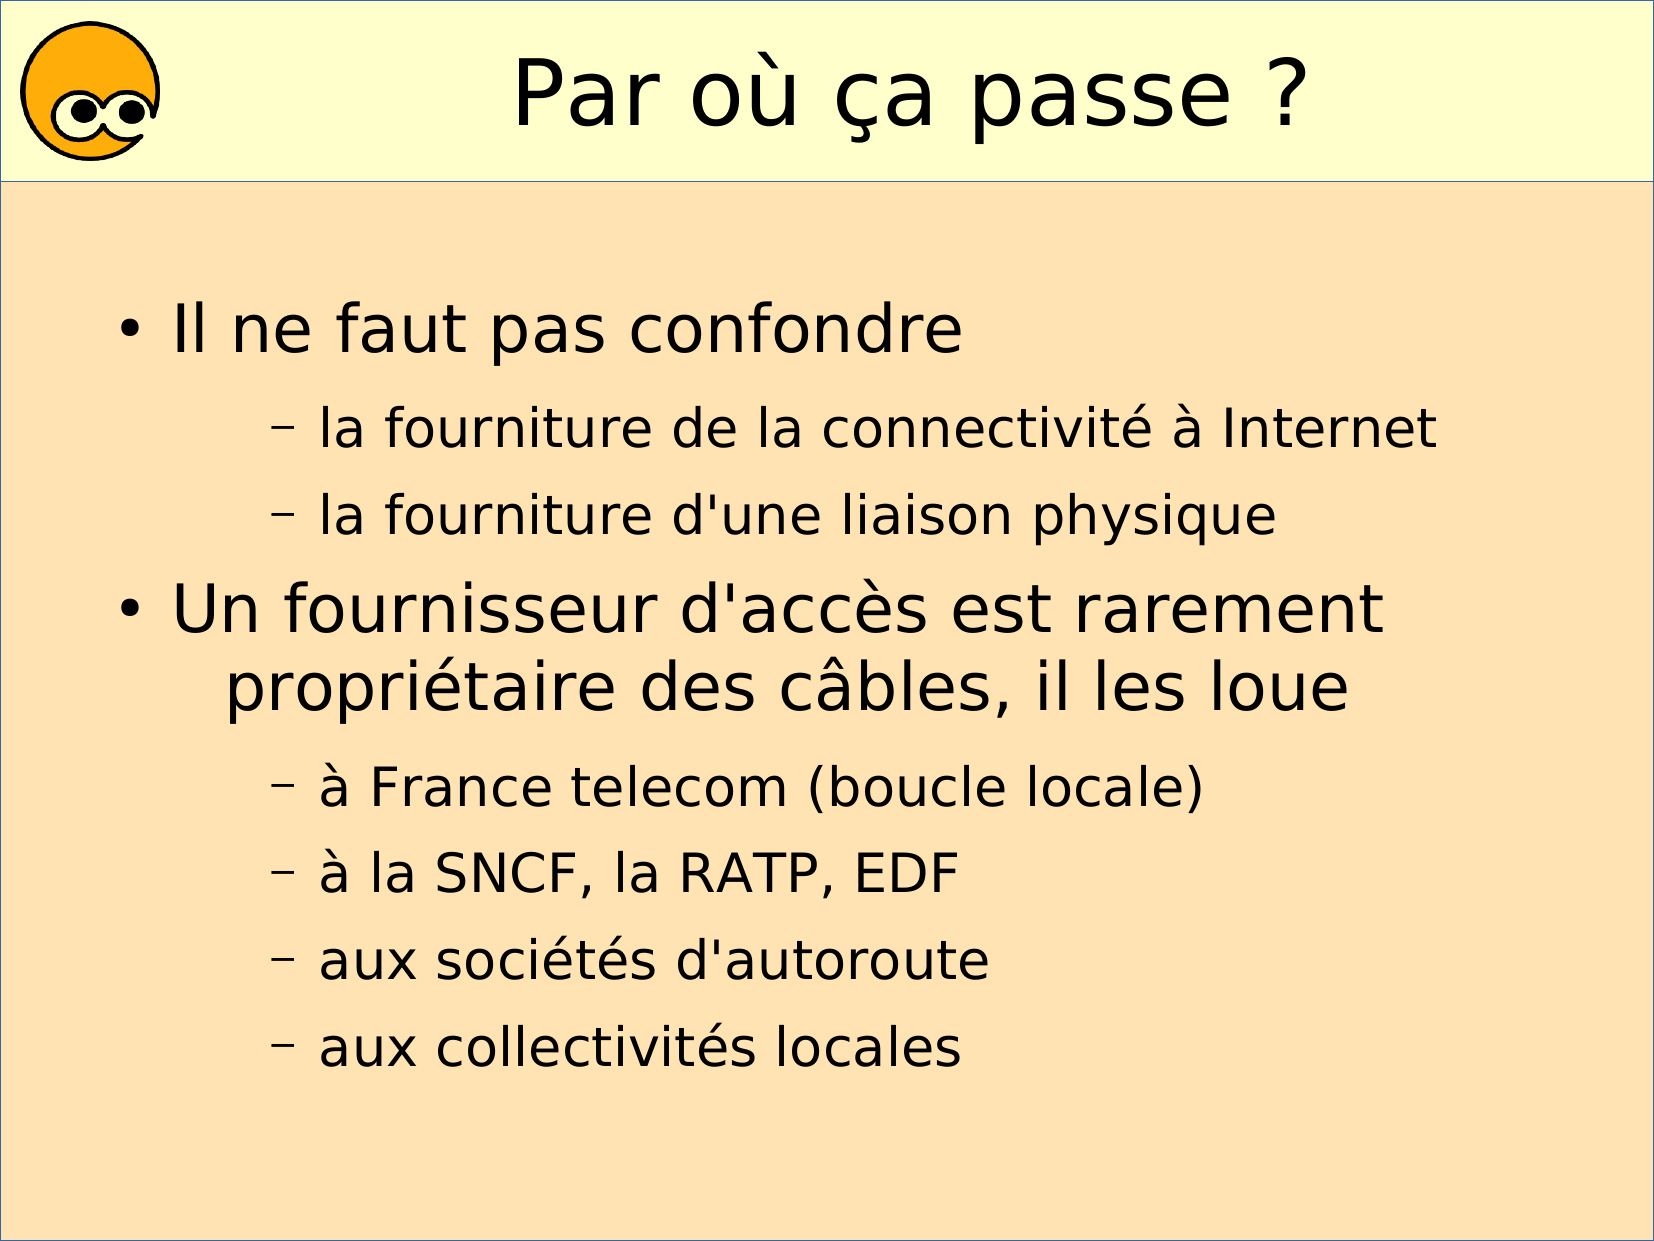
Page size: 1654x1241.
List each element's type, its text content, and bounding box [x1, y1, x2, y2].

picture [20, 21, 160, 161]
list Il ne faut pas confondre la fourniture de la connectivité à Internet la fourniture d'une liaison physique Un fournisseur d'accès est rarement propriétaire des câbles, il les loue à France telecom (boucle locale) à la SNCF, la RATP, EDF aux sociétés d'autoroute aux collectivités locales [82, 290, 1571, 1109]
title Par où ça passe ? [203, 33, 1620, 154]
